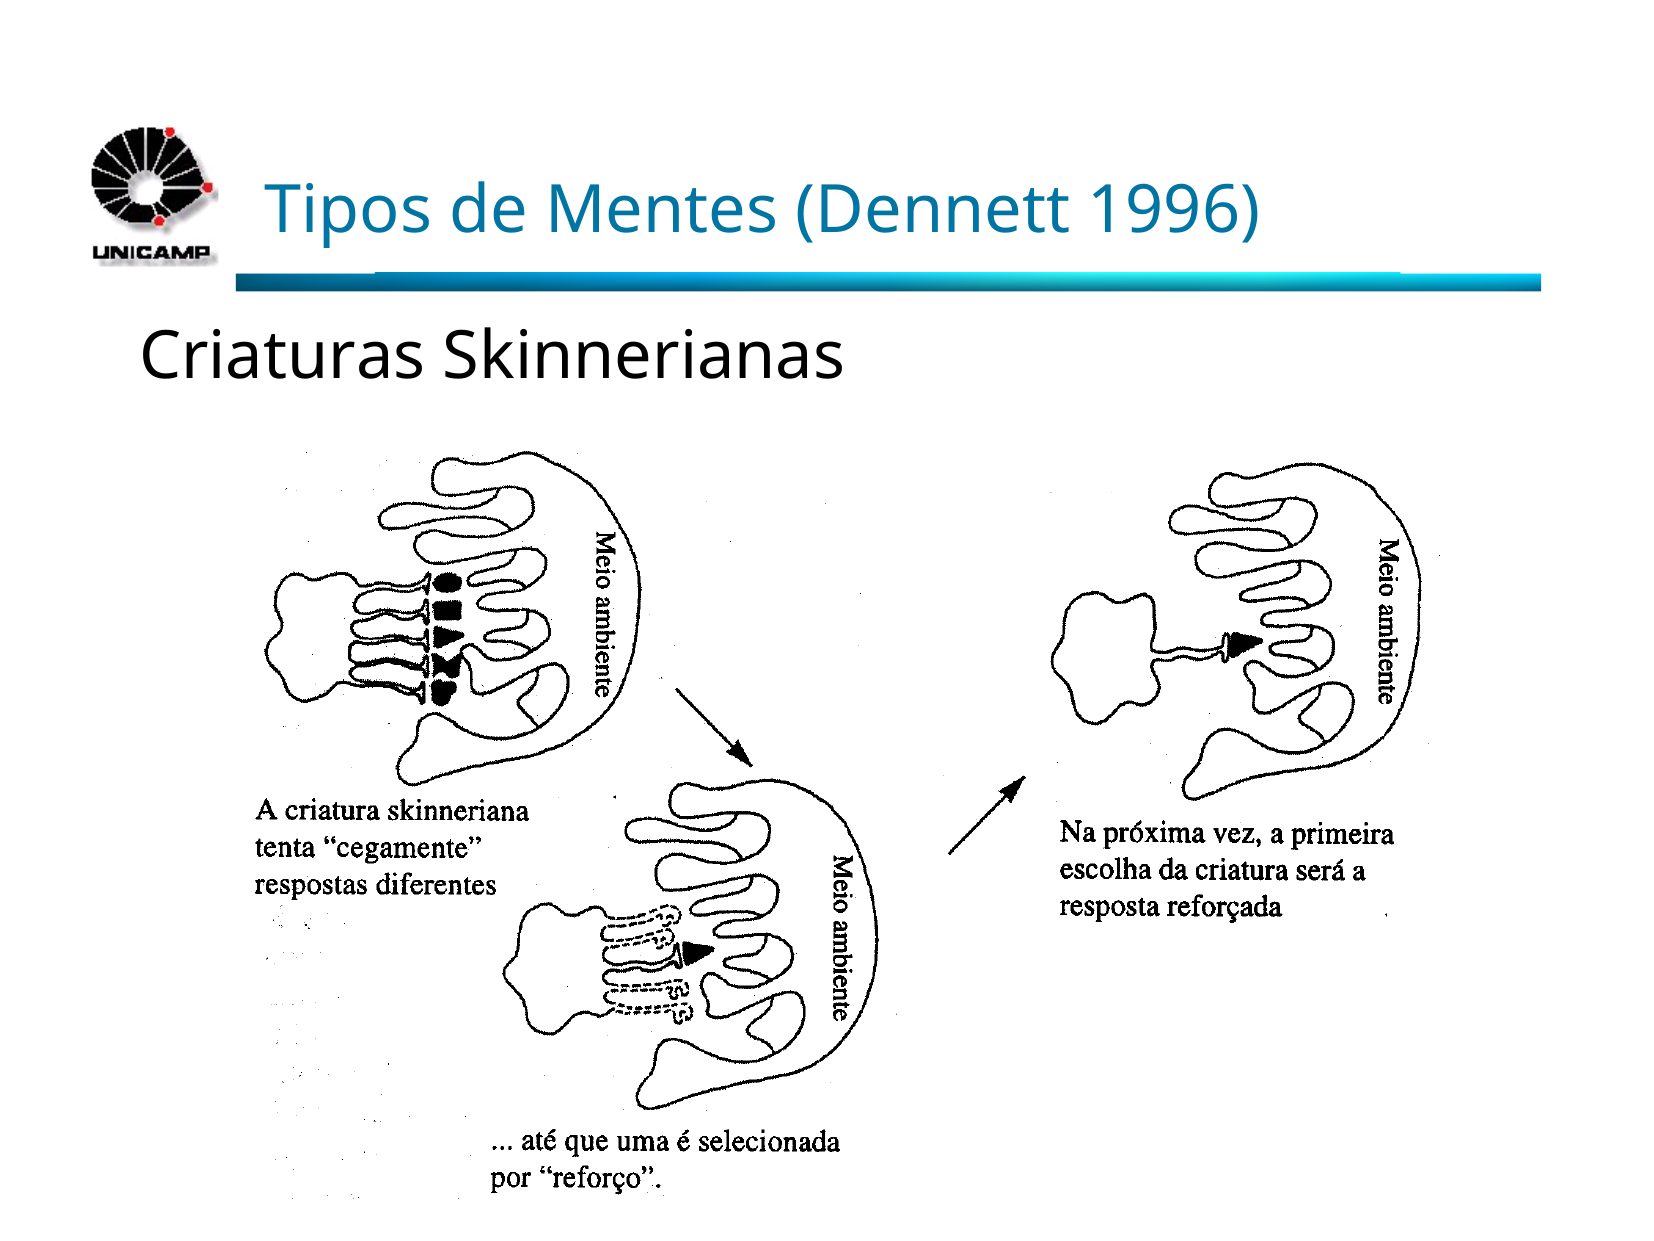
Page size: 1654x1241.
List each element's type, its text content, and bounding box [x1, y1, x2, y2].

title Tipos de Mentes (Dennett 1996) [257, 41, 1581, 248]
list Criaturas Skinnerianas [82, 340, 1562, 1096]
picture [125, 272, 1654, 295]
picture [236, 413, 1442, 1204]
